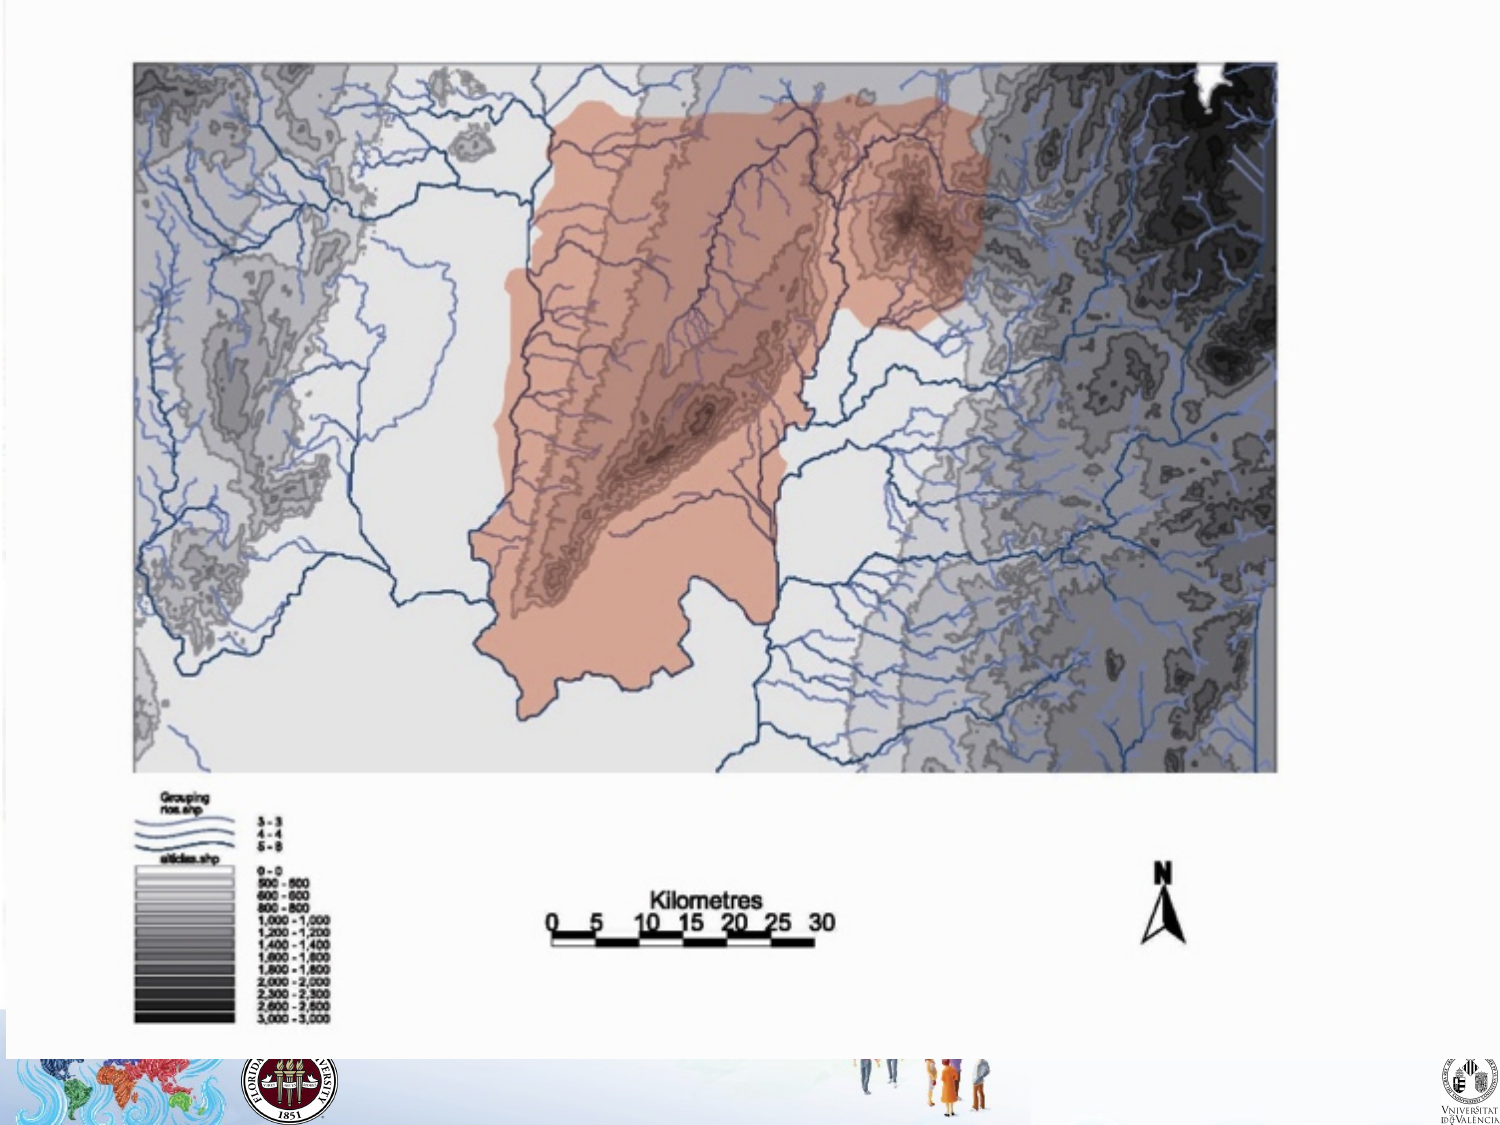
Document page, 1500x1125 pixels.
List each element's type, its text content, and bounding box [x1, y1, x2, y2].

picture [0, 0, 1500, 1125]
title Territorio Mursi [0, 76, 6, 202]
